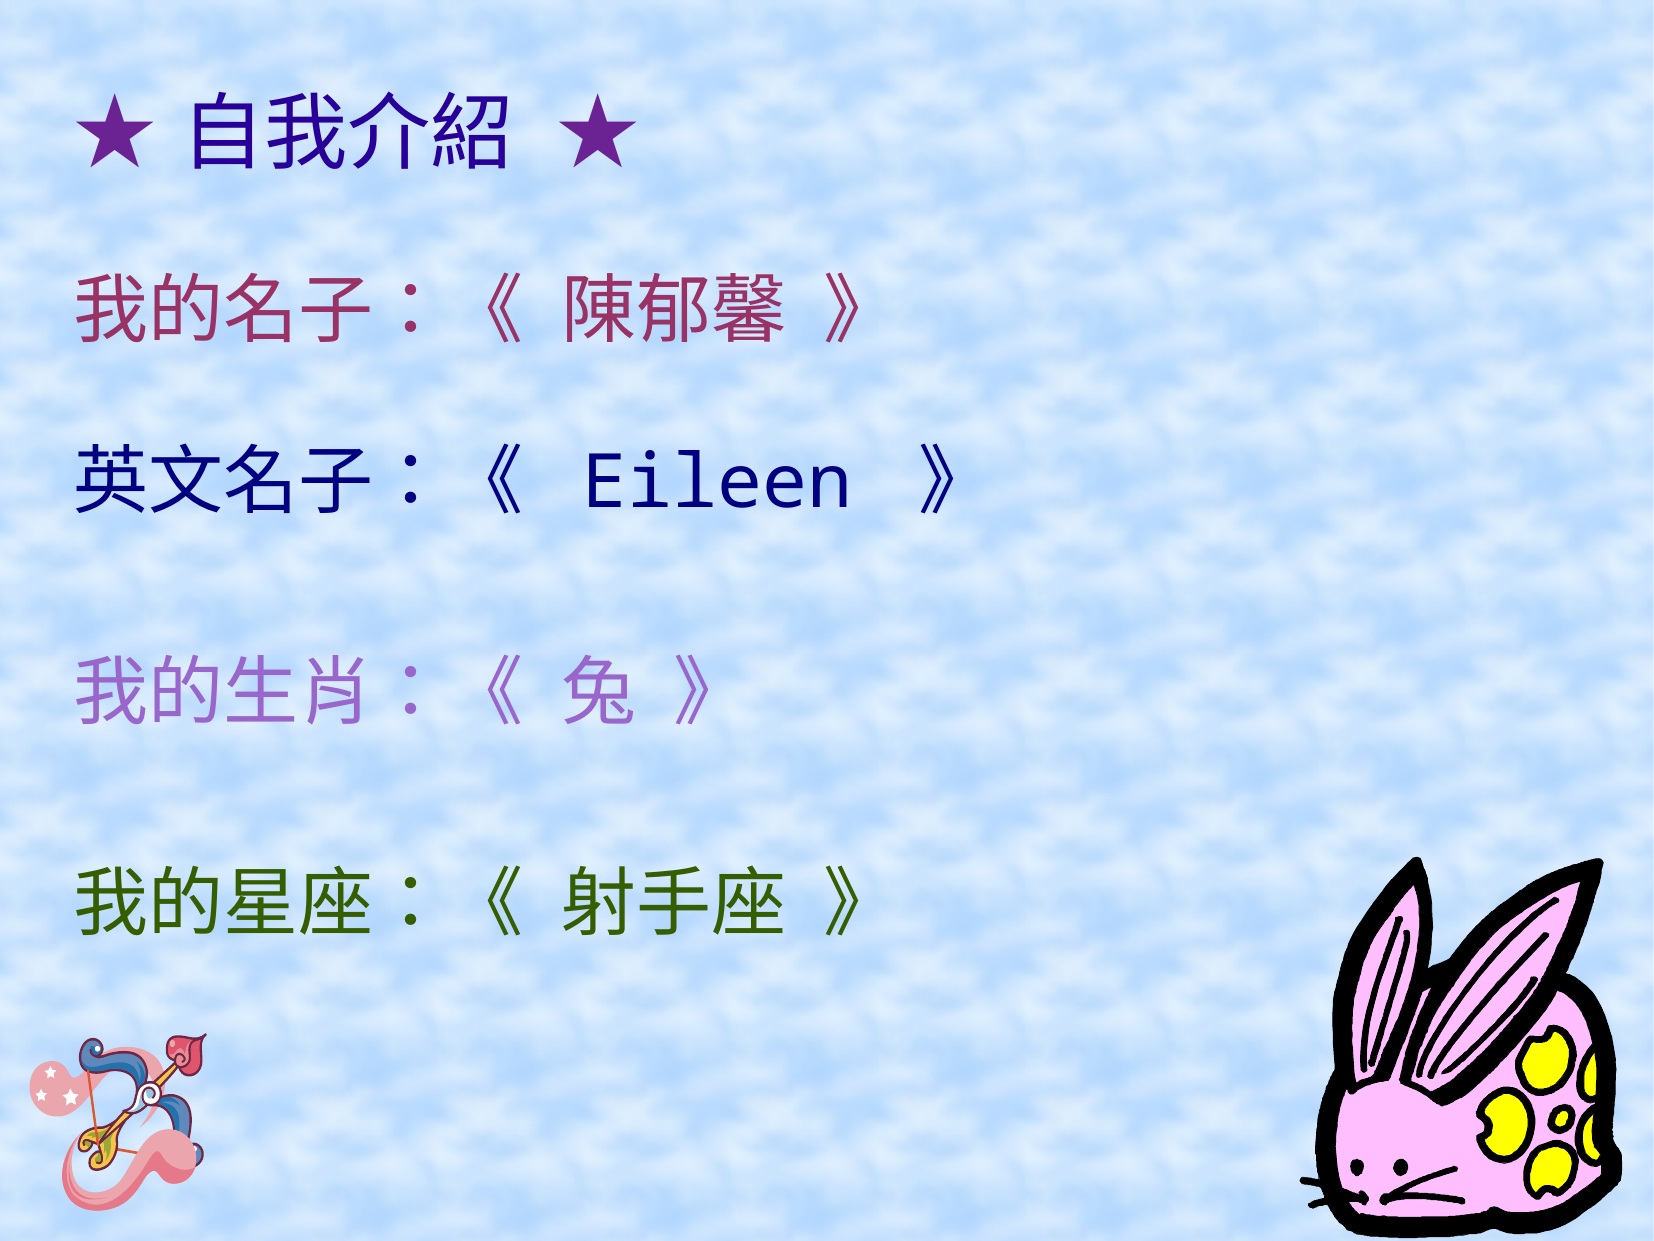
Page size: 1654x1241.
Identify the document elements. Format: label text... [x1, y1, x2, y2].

text_box ★自我介紹 ★ 我的名子：《 陳郁馨 》 英文名子：《 Eileen 》 我的生肖：《 兔 》 我的星座：《 射手座 》 [59, 59, 1595, 1078]
picture [0, 0, 1654, 1241]
text_box [59, 21, 1625, 237]
